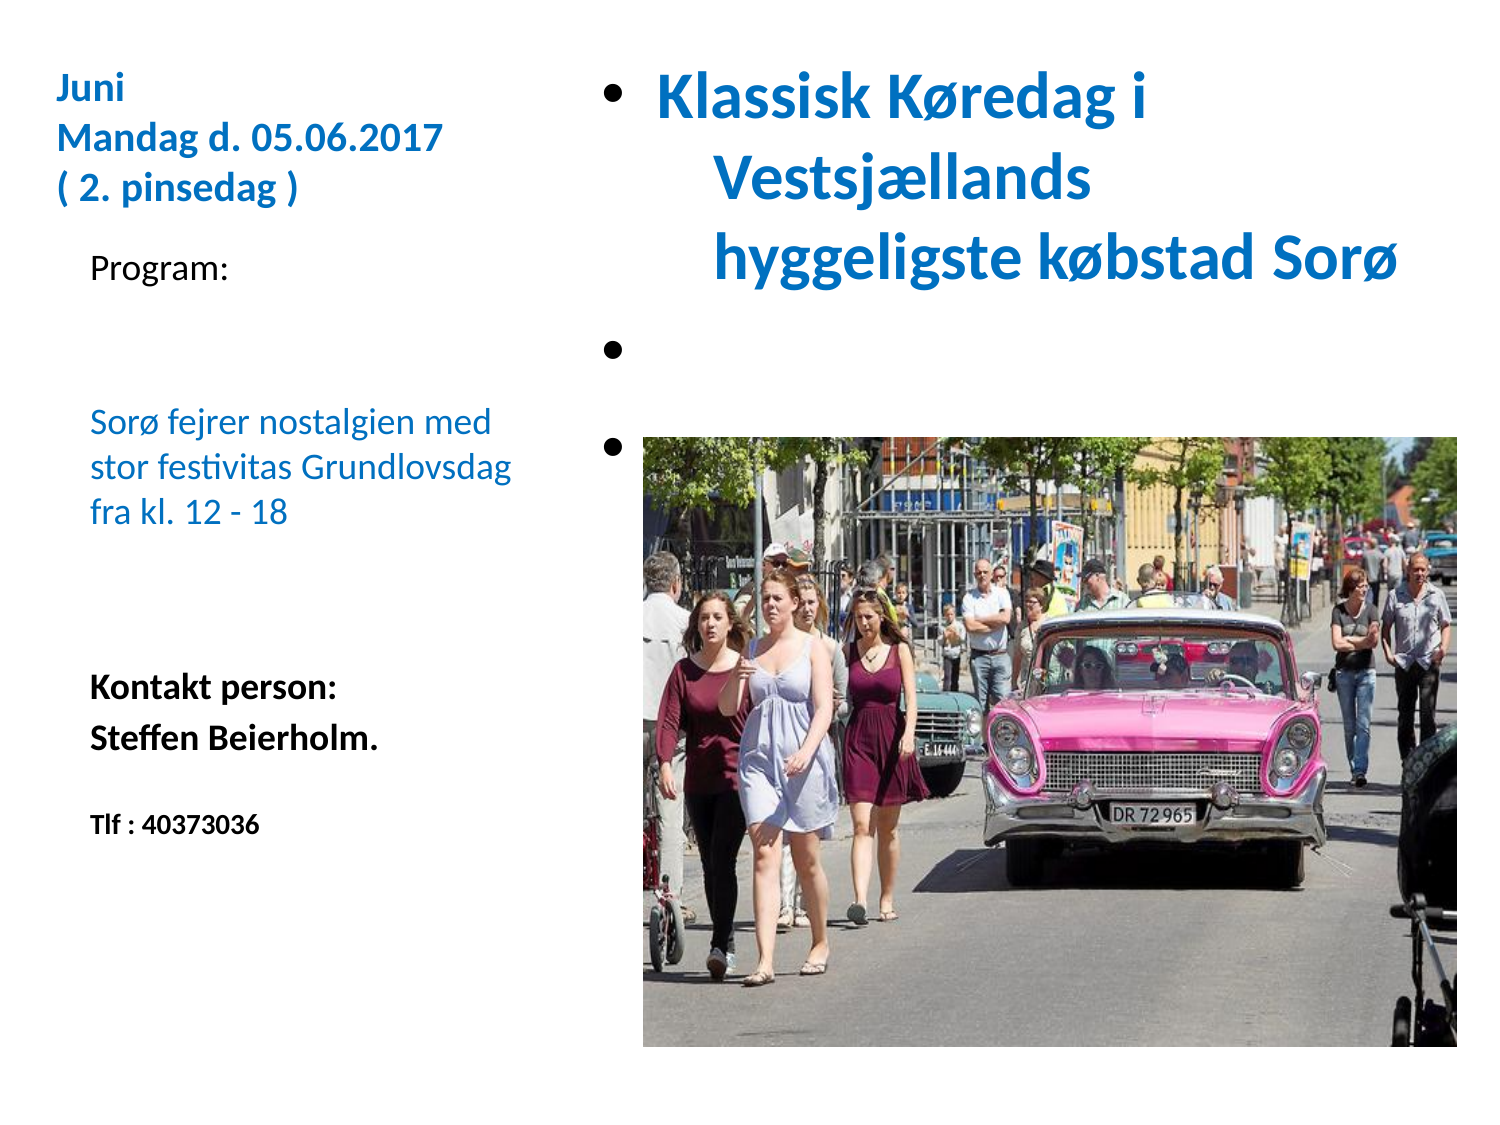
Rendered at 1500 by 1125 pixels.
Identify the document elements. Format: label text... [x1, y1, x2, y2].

picture [643, 437, 1457, 1047]
list Program: Sorø fejrer nostalgien med stor festivitas Grundlovsdag fra kl. 12 - 18 Kontakt person: Steffen Beierholm. Tlf : 40373036 [75, 235, 569, 1005]
list Klassisk Køredag i Vestsjællands hyggeligste købstad Sorø [586, 44, 1426, 1005]
title Juni Mandag d. 05.06.2017 ( 2. pinsedag ) [41, 19, 535, 268]
